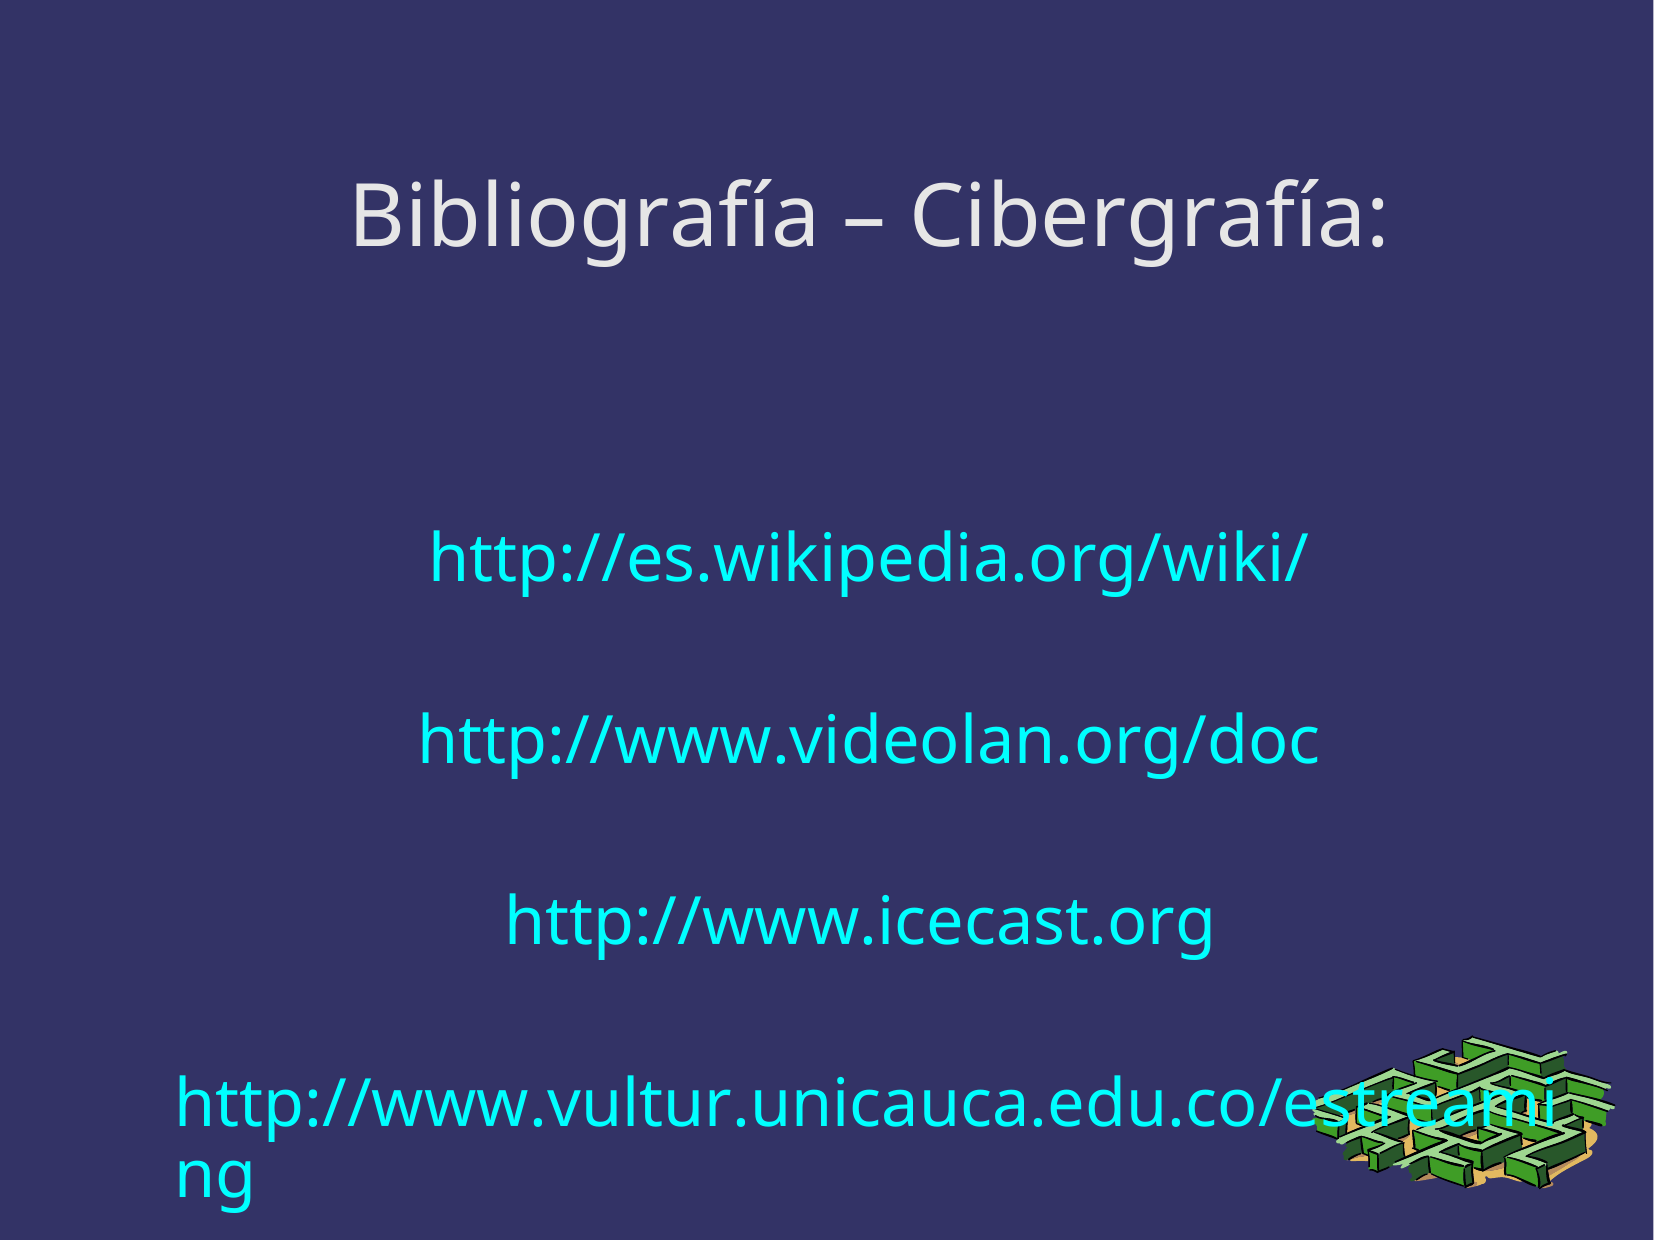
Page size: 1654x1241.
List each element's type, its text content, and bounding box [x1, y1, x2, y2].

subtitle Bibliografía – Cibergrafía: http://es.wikipedia.org/wiki/ http://www.videolan.org/doc http://www.icecast.org http://www.vultur.unicauca.edu.co/estreaming [174, 223, 1565, 1075]
